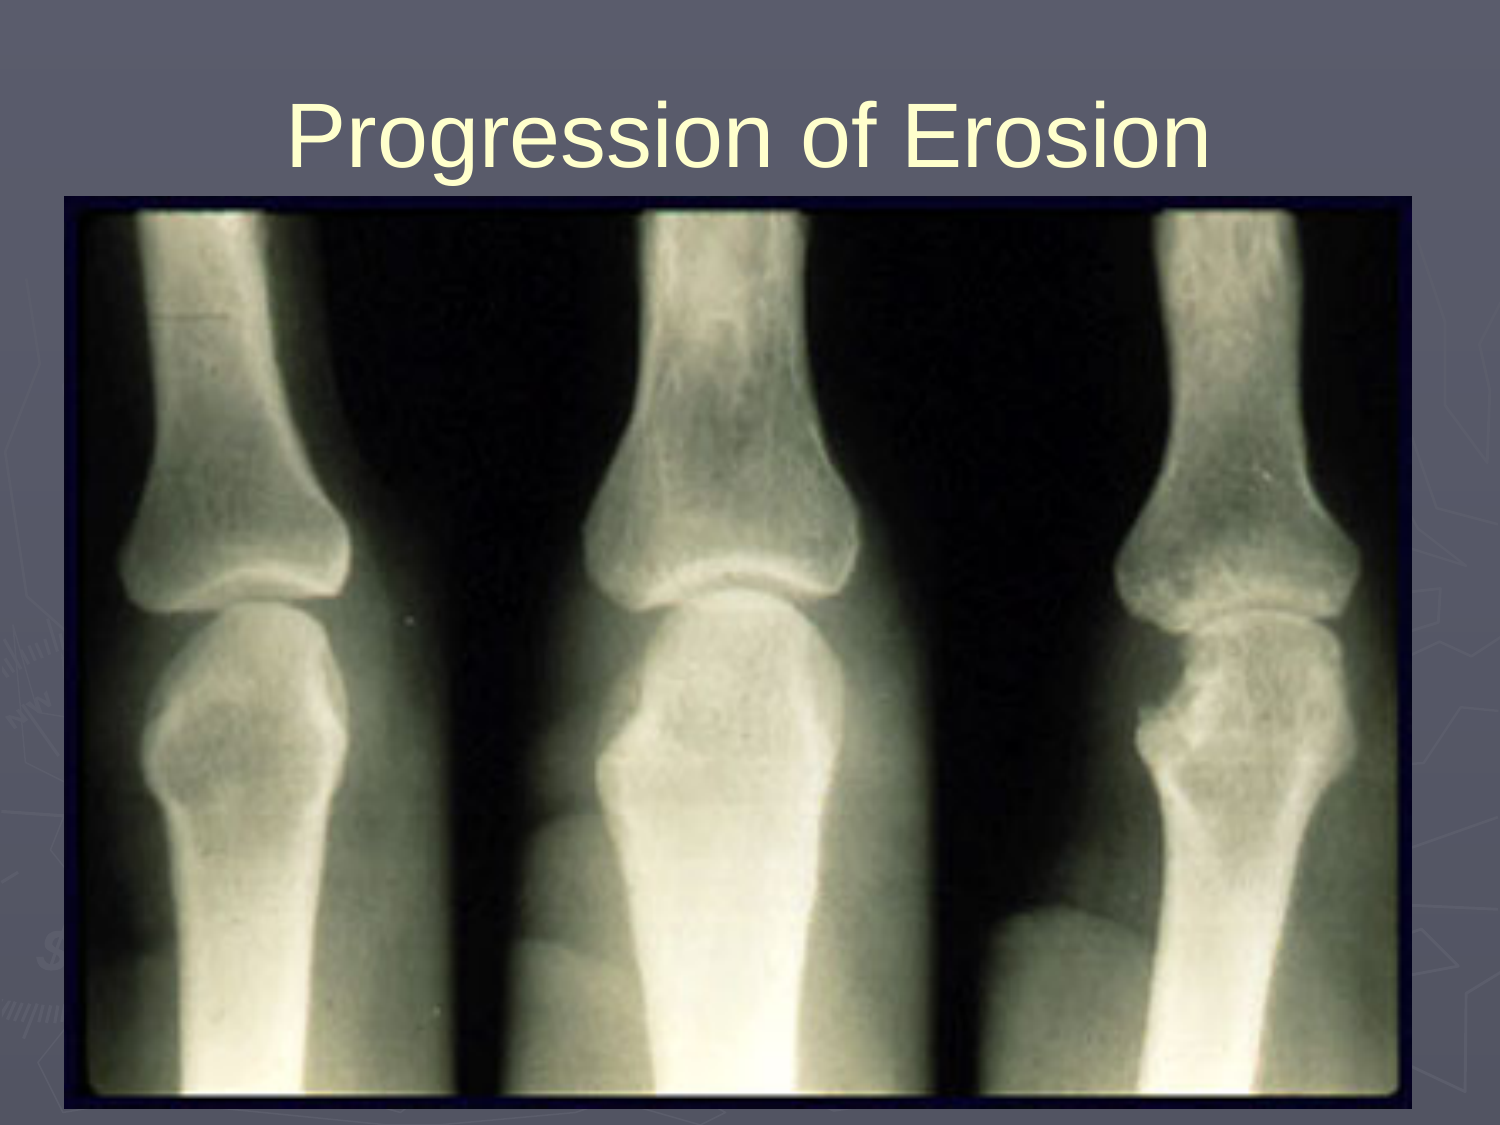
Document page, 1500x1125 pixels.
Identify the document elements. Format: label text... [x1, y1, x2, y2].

title Progression of Erosion [49, 37, 1451, 225]
picture [64, 196, 1412, 1109]
